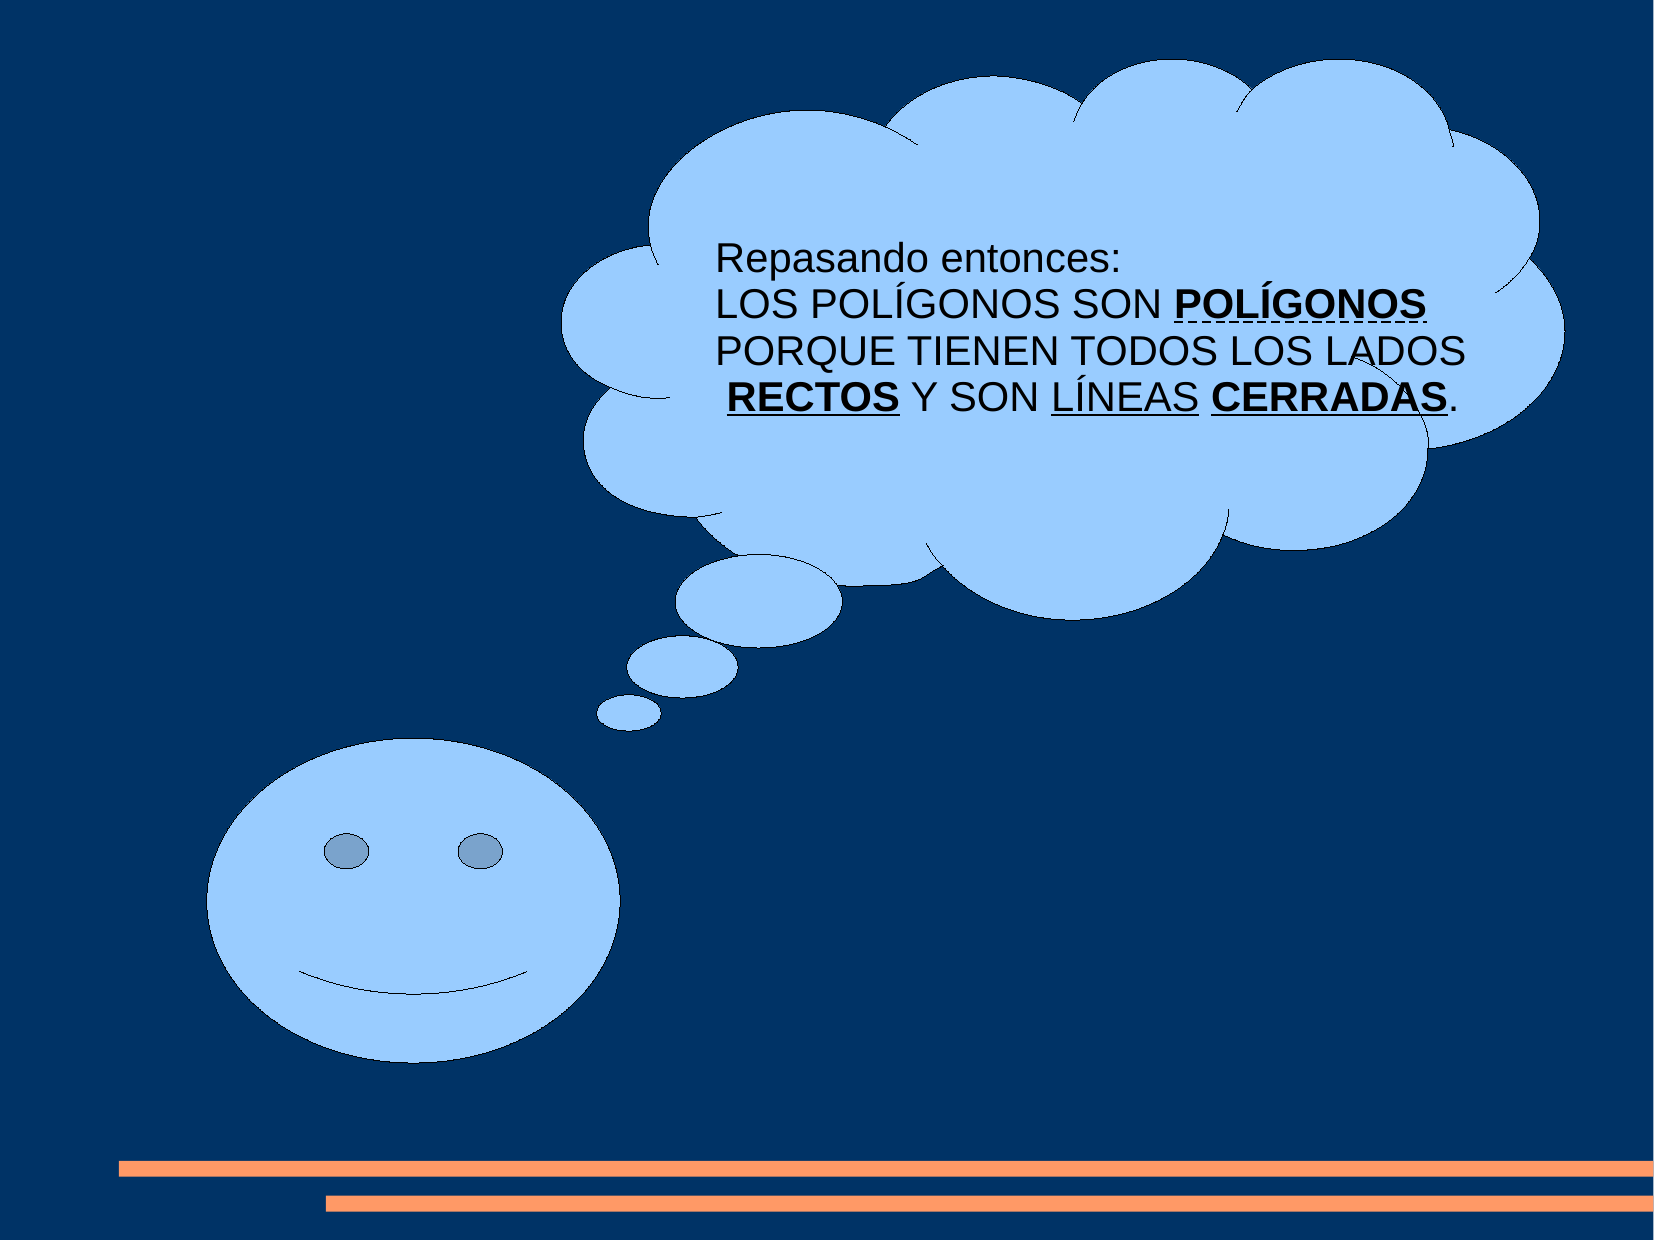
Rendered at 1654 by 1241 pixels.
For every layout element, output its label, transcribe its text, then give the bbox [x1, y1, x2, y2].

text_box Repasando entonces: LOS POLÍGONOS SON POLÍGONOS PORQUE TIENEN TODOS LOS LADOS RECTOS Y SON LÍNEAS CERRADAS. [596, 694, 662, 732]
text_box [206, 738, 621, 1064]
text_box Repasando entonces: LOS POLÍGONOS SON POLÍGONOS PORQUE TIENEN TODOS LOS LADOS RECTOS Y SON LÍNEAS CERRADAS. [561, 59, 1566, 699]
